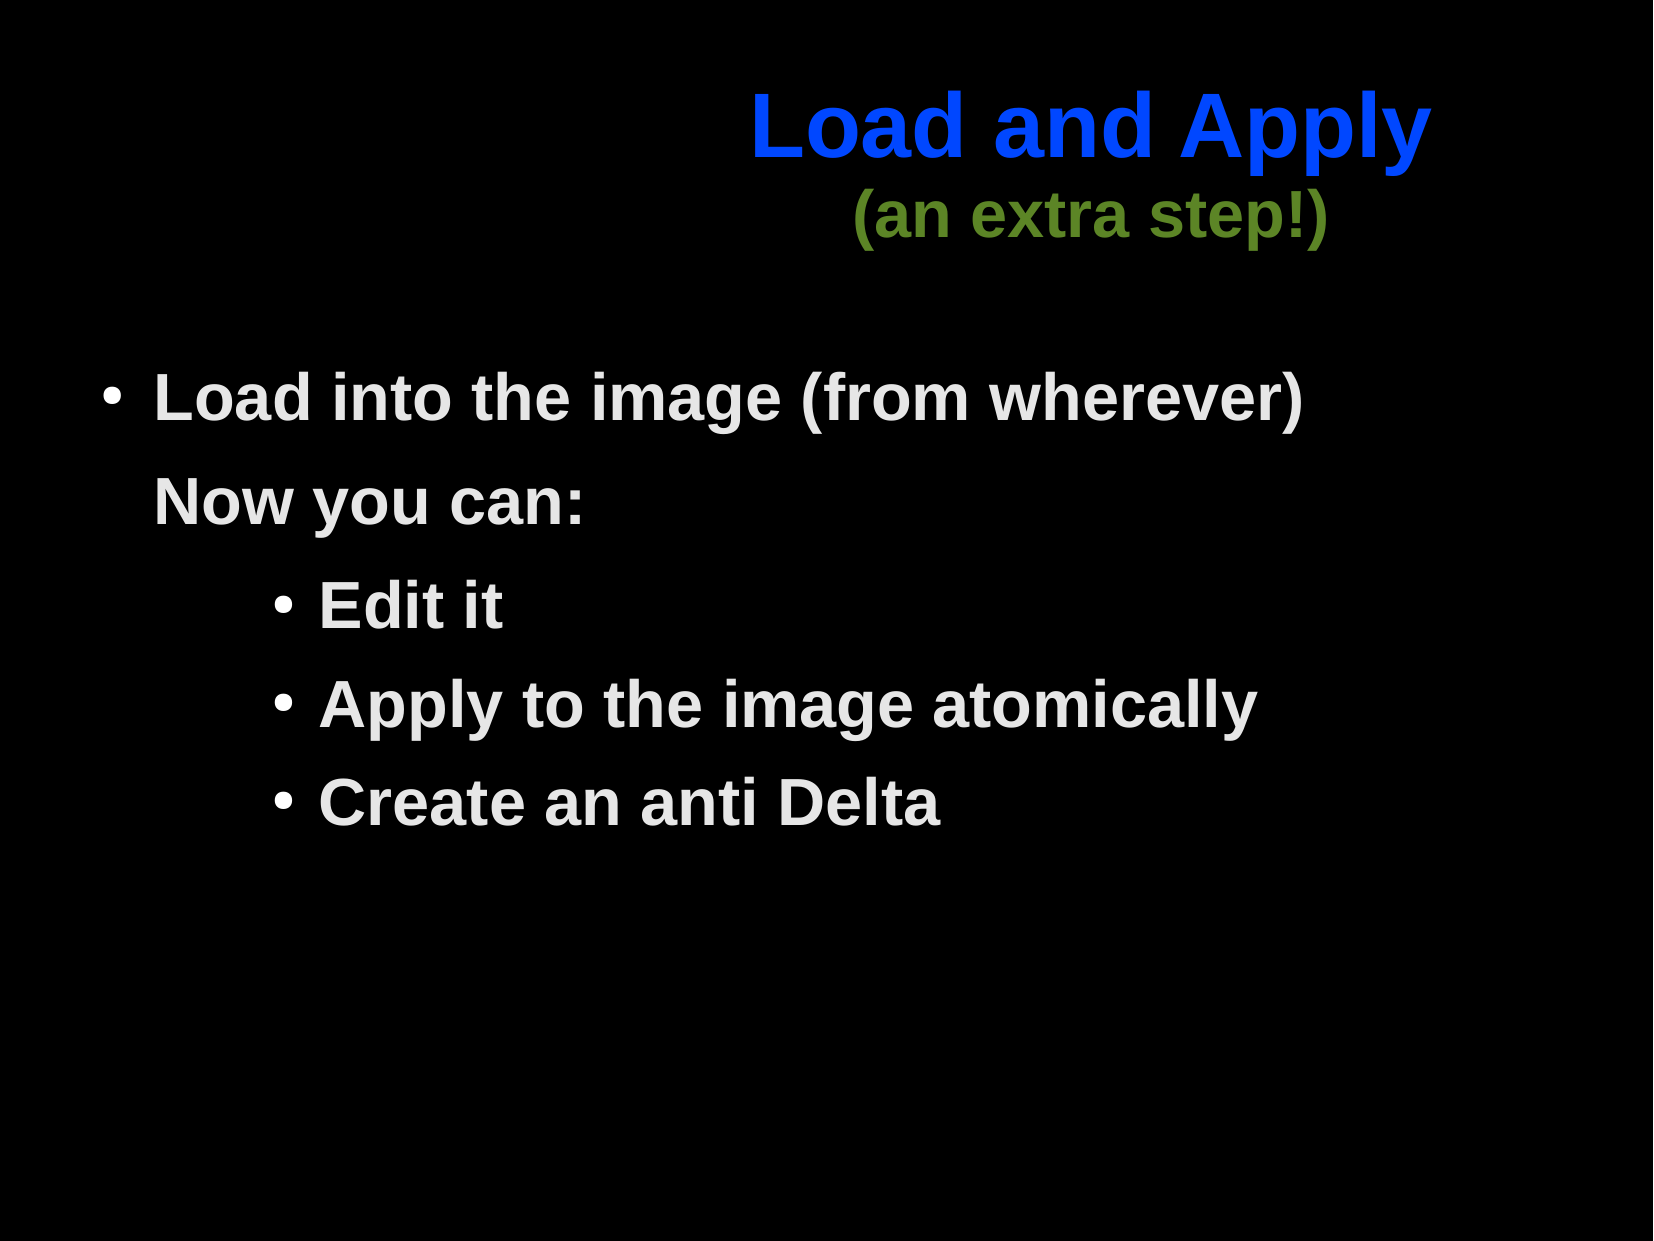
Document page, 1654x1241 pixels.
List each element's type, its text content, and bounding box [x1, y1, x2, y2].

title Load and Apply (an extra step!) [607, 56, 1576, 271]
list Load into the image (from wherever) Now you can: Edit it Apply to the image atomically Create an anti Delta [82, 360, 1571, 1095]
